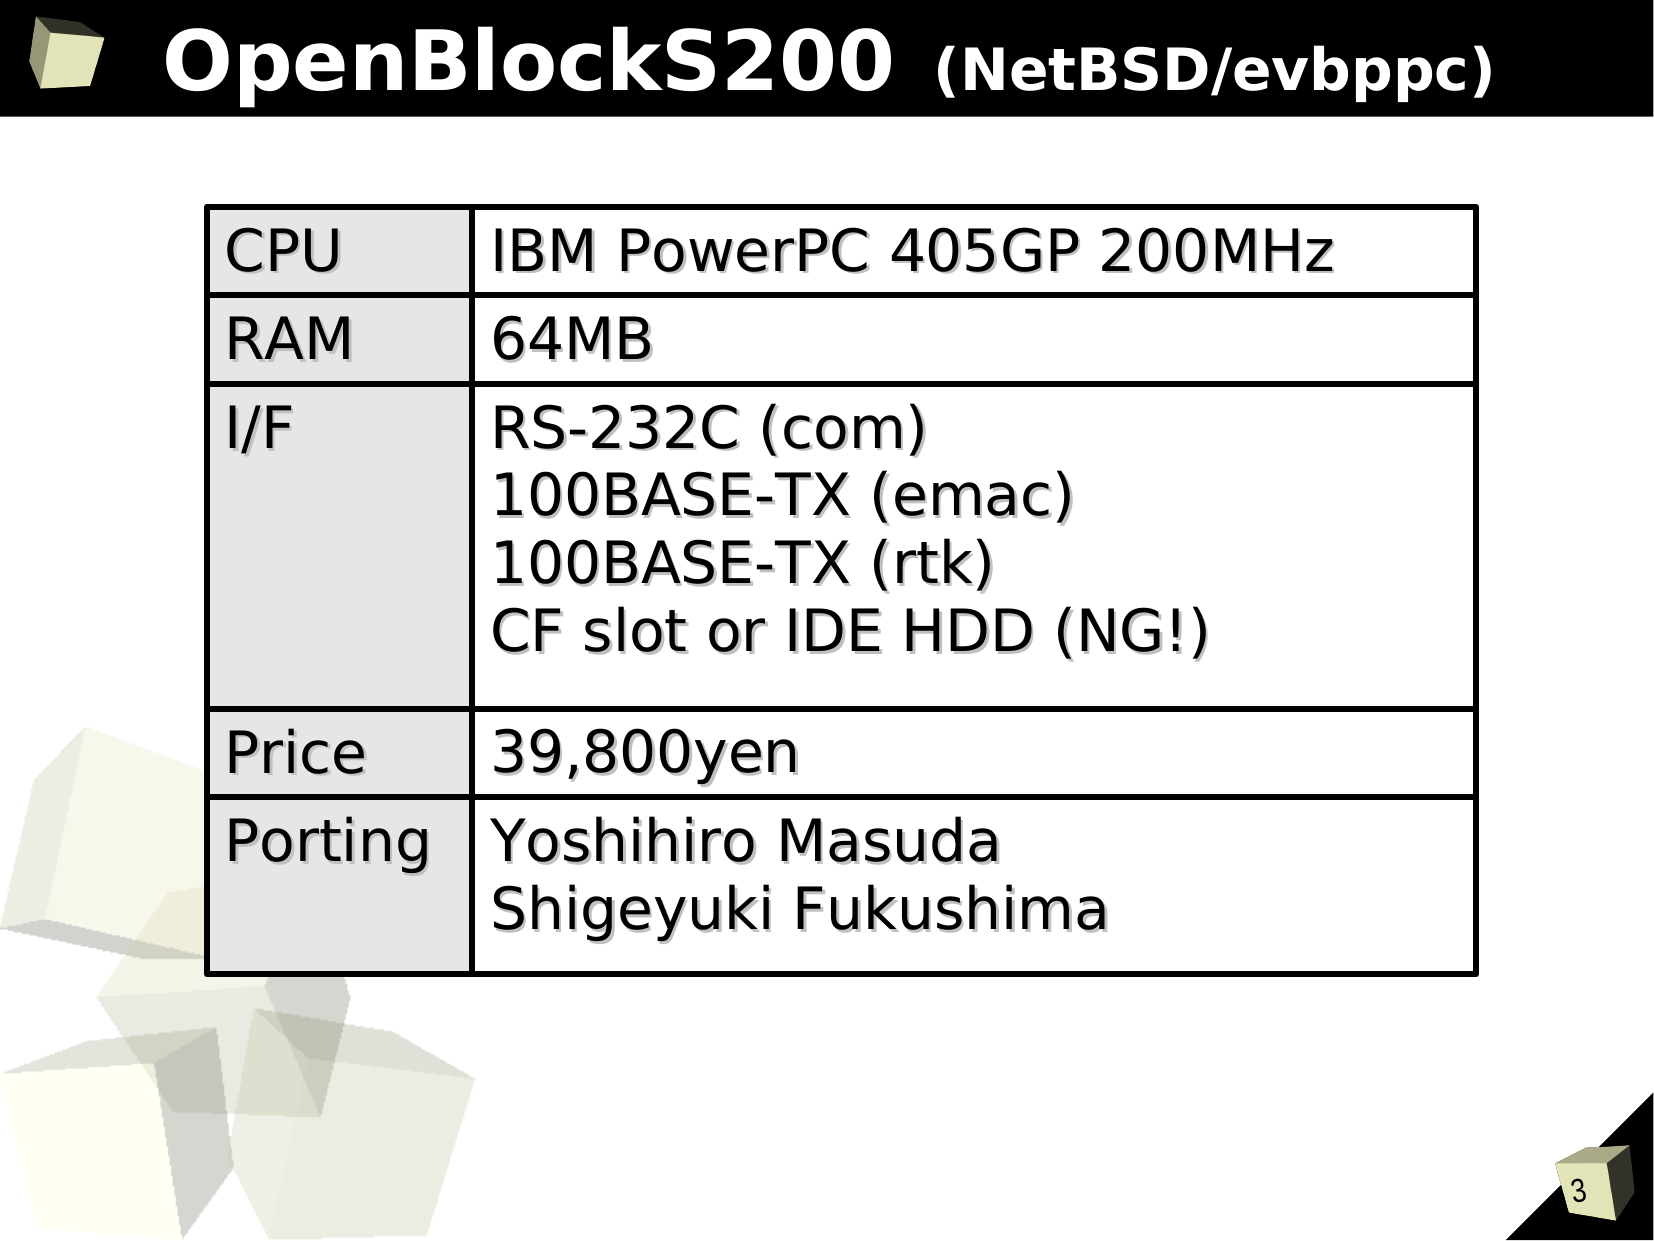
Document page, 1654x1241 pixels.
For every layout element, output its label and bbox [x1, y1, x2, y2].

picture [0, 726, 477, 1241]
